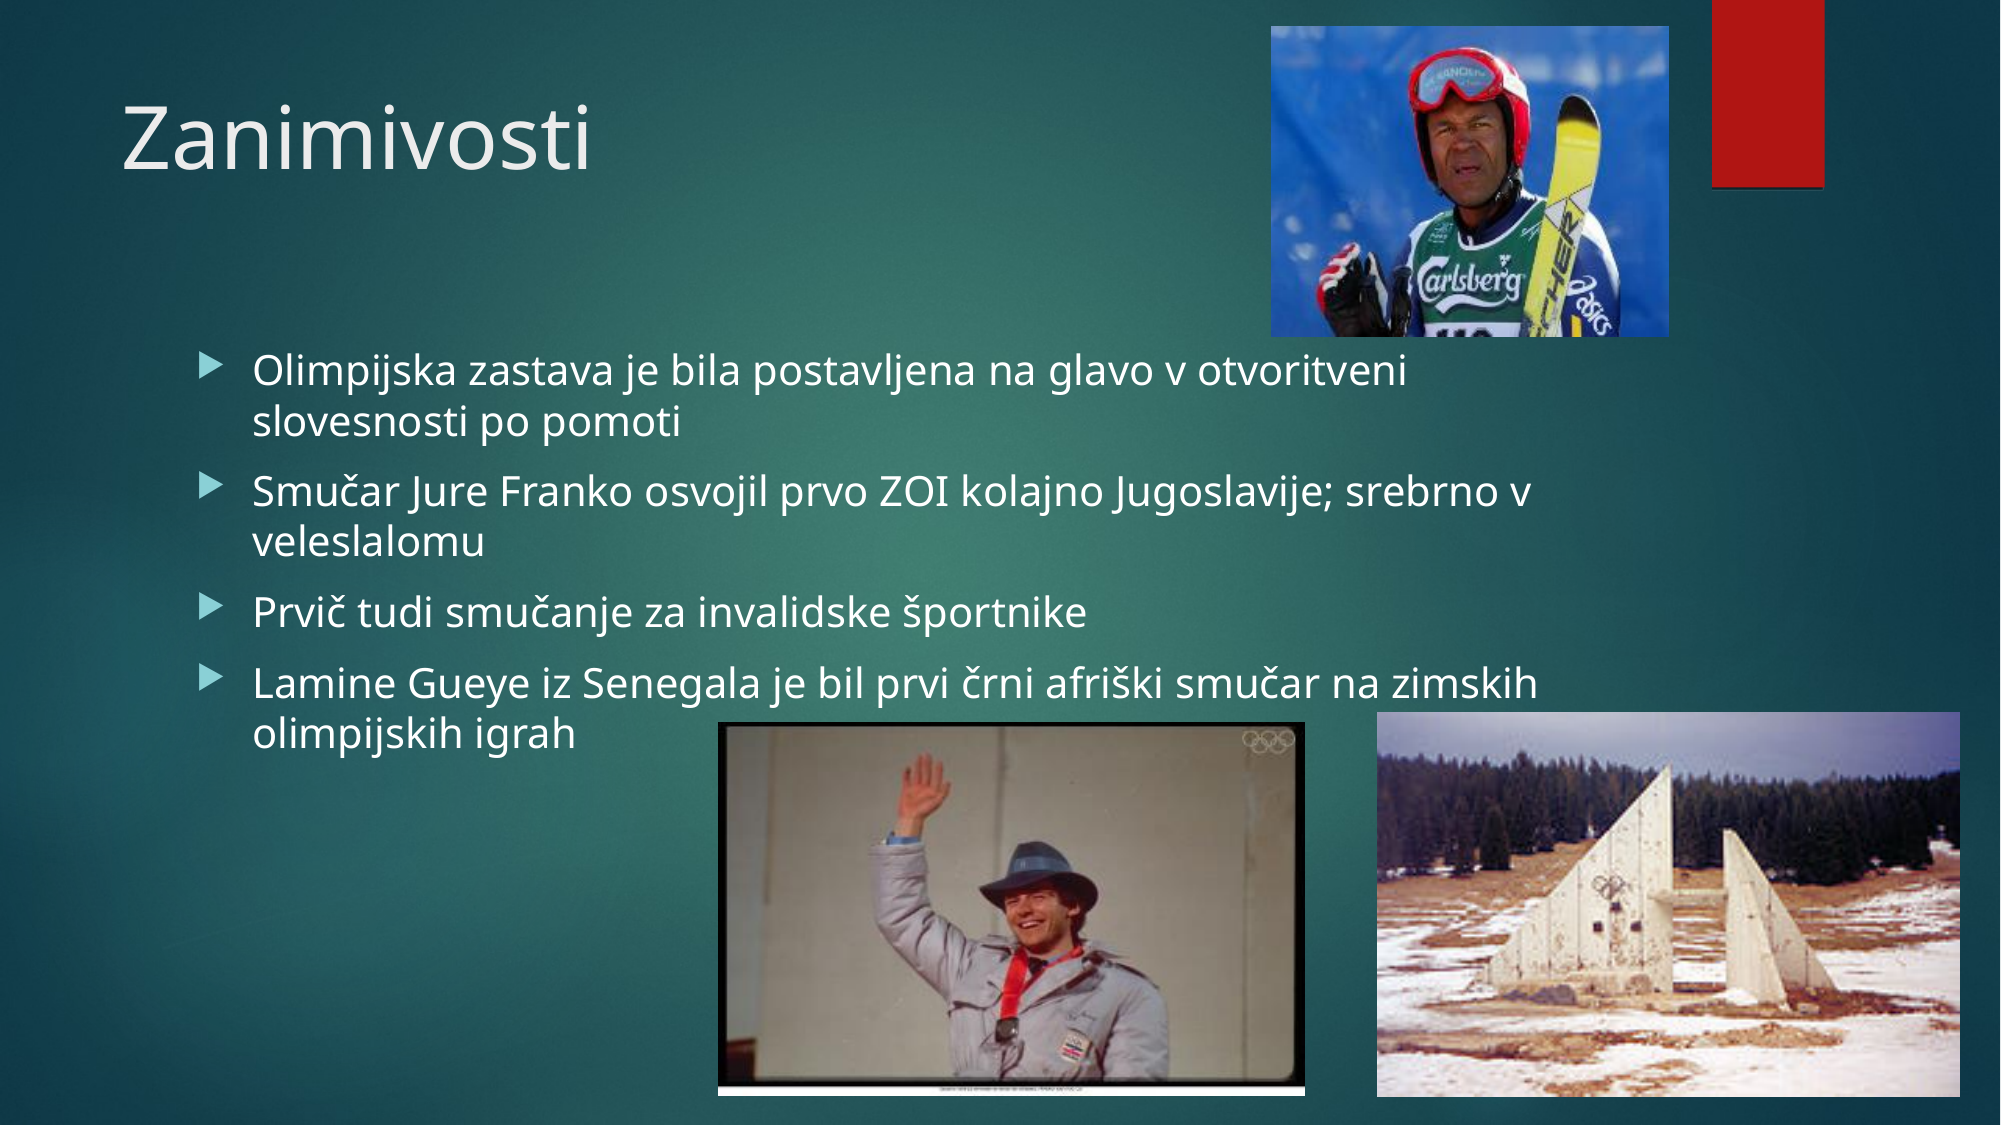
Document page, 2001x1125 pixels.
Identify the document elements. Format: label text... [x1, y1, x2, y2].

list Olimpijska zastava je bila postavljena na glavo v otvoritveni slovesnosti po pomoti Smučar Jure Franko osvojil prvo ZOI kolajno Jugoslavije; srebrno v veleslalomu Prvič tudi smučanje za invalidske športnike Lamine Gueye iz Senegala je bil prvi črni afriški smučar na zimskih olimpijskih igrah [181, 336, 1649, 1025]
picture [0, 0, 2001, 1125]
title Zanimivosti [106, 74, 1271, 304]
